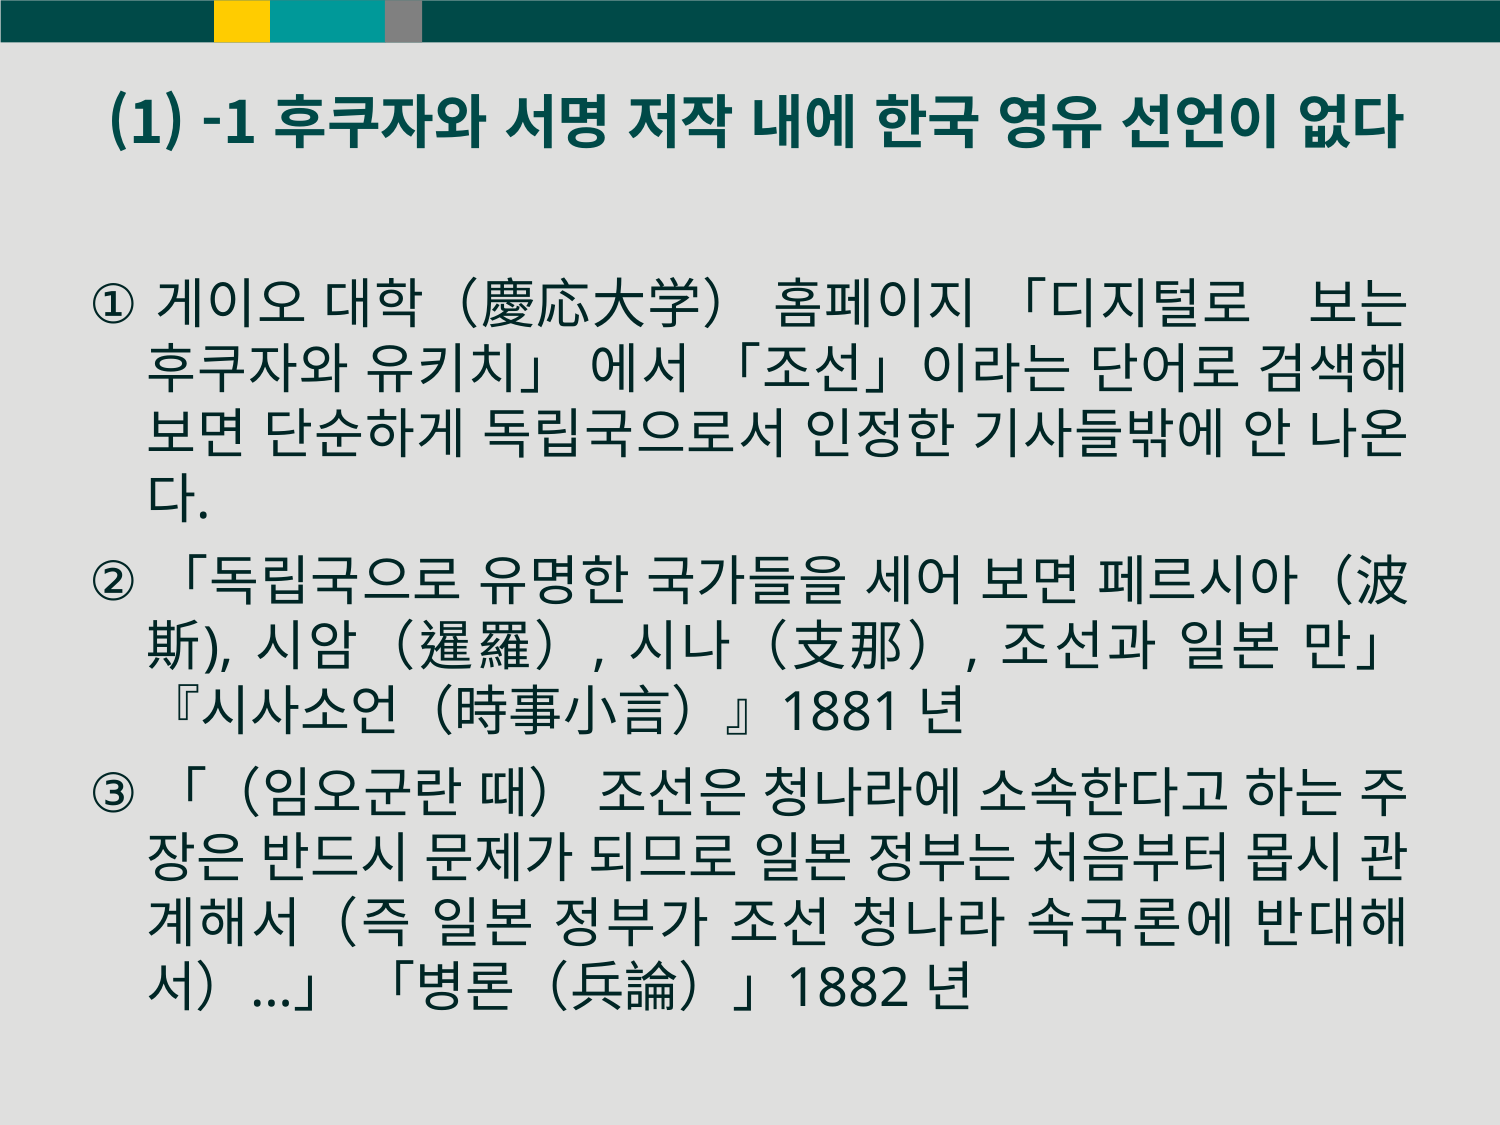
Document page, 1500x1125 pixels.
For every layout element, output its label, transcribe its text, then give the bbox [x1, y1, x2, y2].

list ① 게이오 대학（慶応大学） 홈페이지 「디지털로 보는 후쿠자와 유키치」 에서 「조선」이라는 단어로 검색해 보면 단순하게 독립국으로서 인정한 기사들밖에 안 나온다. ② 「독립국으로 유명한 국가들을 세어 보면 페르시아（波斯), 시암（暹羅）, 시나（支那）, 조선과 일본 만」 『시사소언（時事小言）』1881 년 ③ 「（임오군란 때） 조선은 청나라에 소속한다고 하는 주장은 반드시 문제가 되므로 일본 정부는 처음부터 몹시 관계해서（즉 일본 정부가 조선 청나라 속국론에 반대해서）…」 「병론（兵論）」1882 년 [75, 262, 1425, 1059]
title (1) -1 후쿠자와 서명 저작 내에 한국 영유 선언이 없다 [41, 78, 1471, 233]
